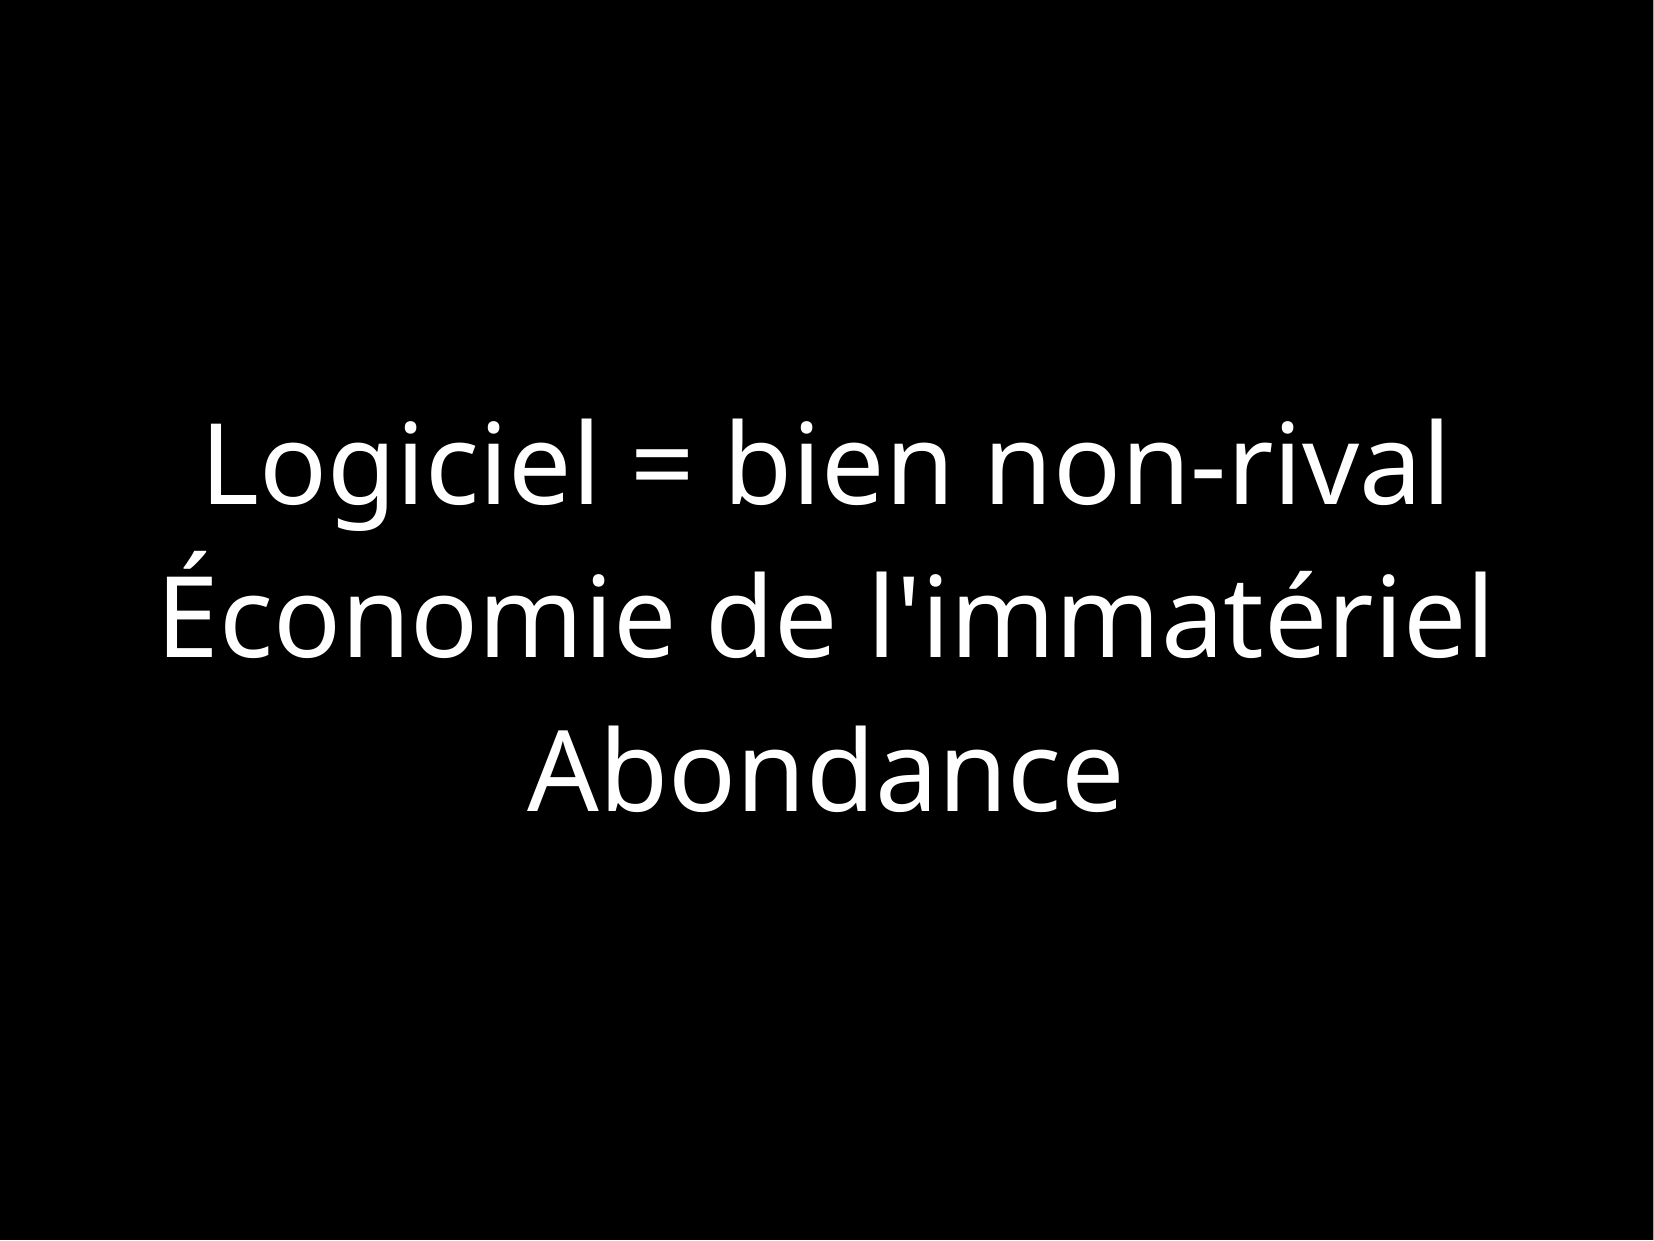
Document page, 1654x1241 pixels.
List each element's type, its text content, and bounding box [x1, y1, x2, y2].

title Logiciel = bien non-rival Économie de l'immatériel Abondance [82, 56, 1571, 1172]
